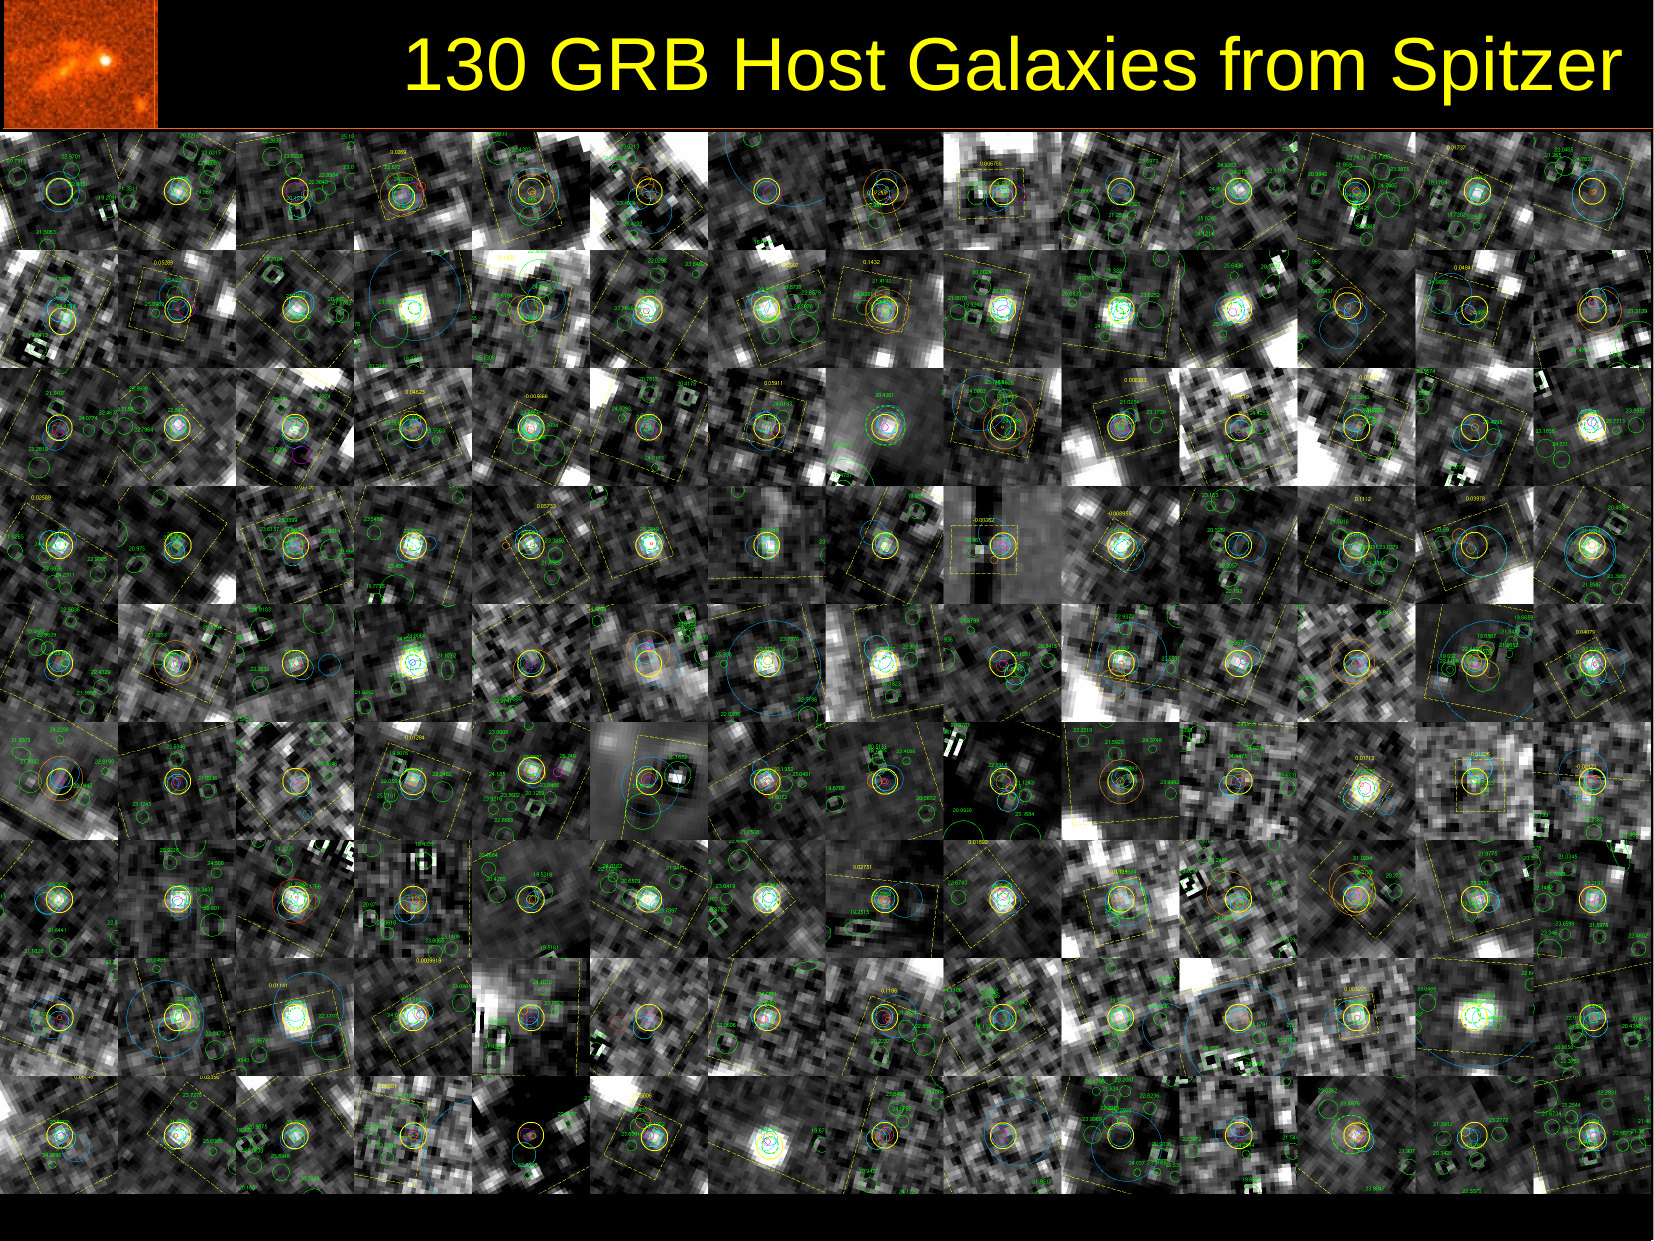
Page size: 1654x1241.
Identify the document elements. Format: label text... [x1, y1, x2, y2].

title 130 GRB Host Galaxies from Spitzer [187, 21, 1624, 108]
text_box [0, 1194, 1651, 1241]
picture [0, 132, 1651, 1194]
picture [4, 0, 154, 128]
